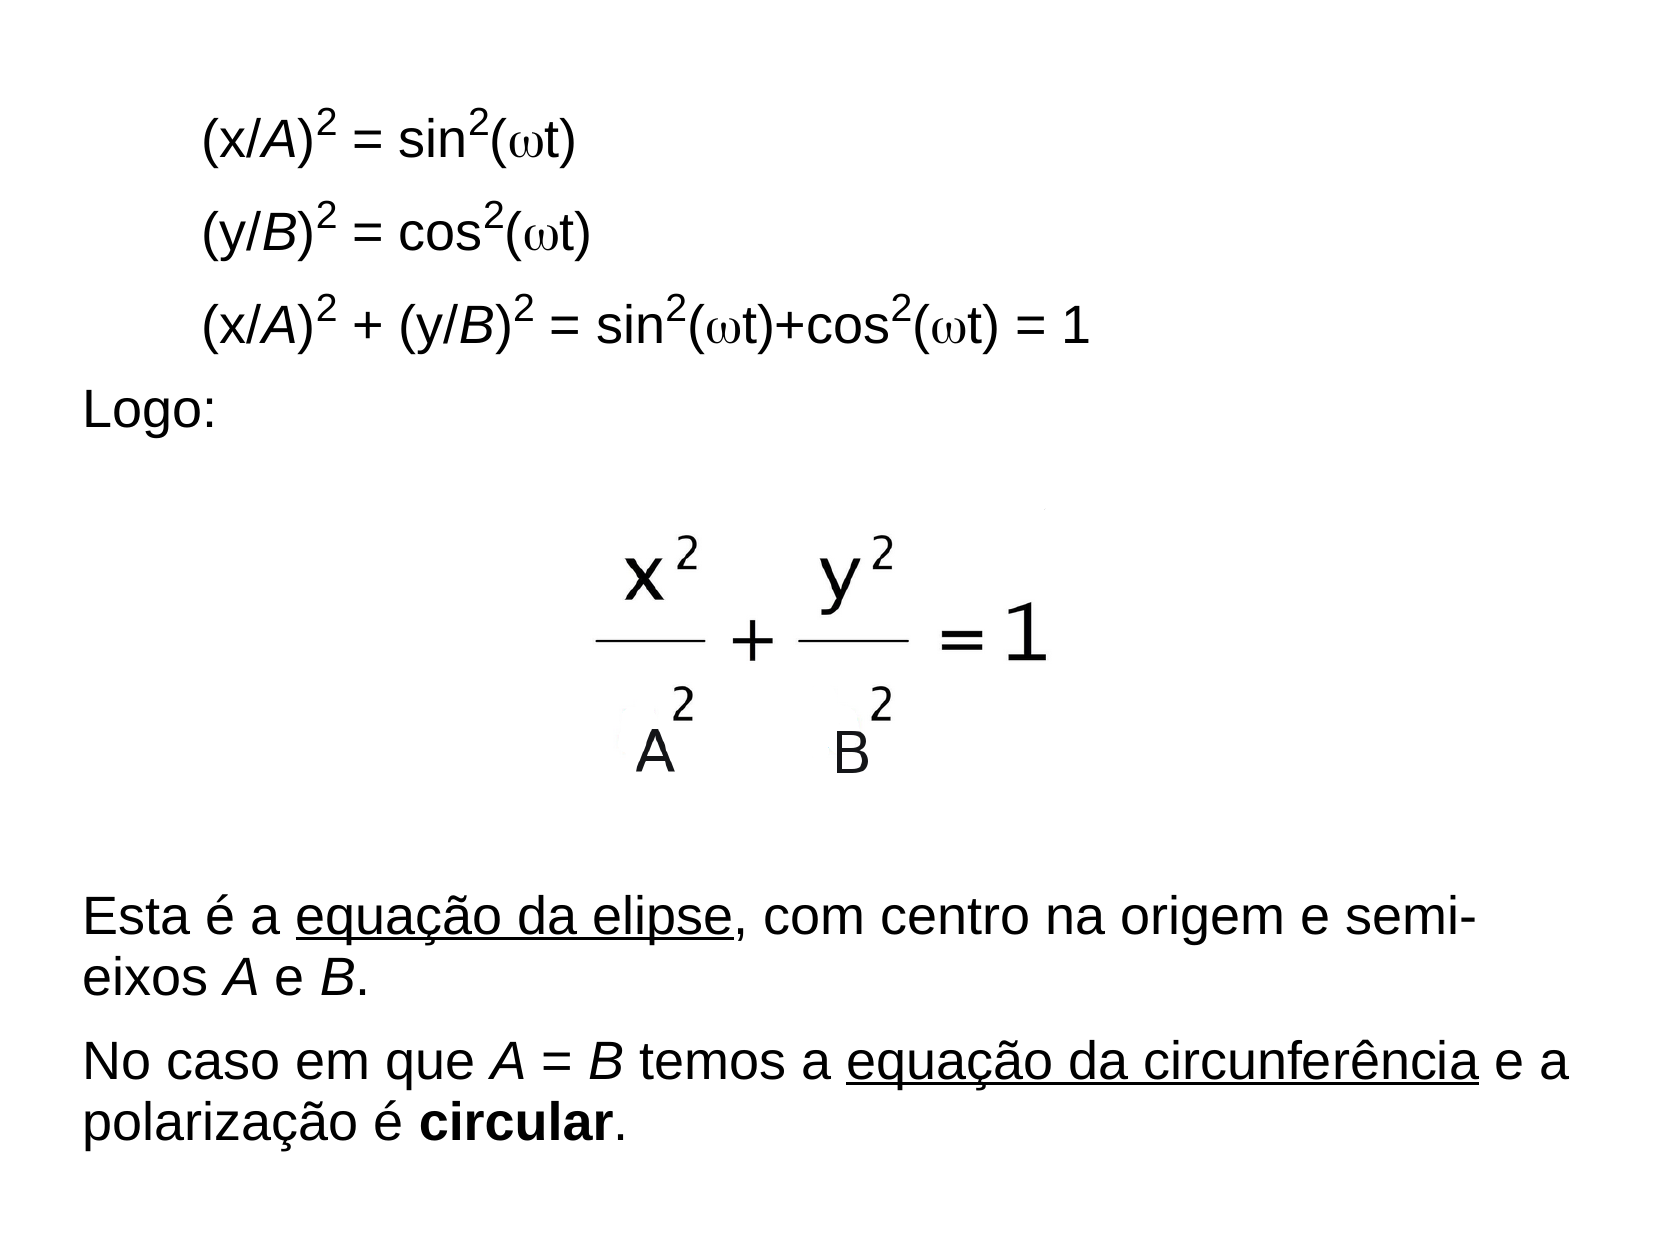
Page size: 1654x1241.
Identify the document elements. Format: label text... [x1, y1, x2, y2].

picture [578, 508, 1075, 792]
list (x/A)2 = sin2(wt) (y/B)2 = cos2(wt) (x/A)2 + (y/B)2 = sin2(wt)+cos2(wt) = 1 Logo: Esta é a equação da elipse, com centro na origem e semi-eixos A e B. No caso em que A = B temos a equação da circunferência e a polarização é circular. [82, 100, 1571, 1152]
